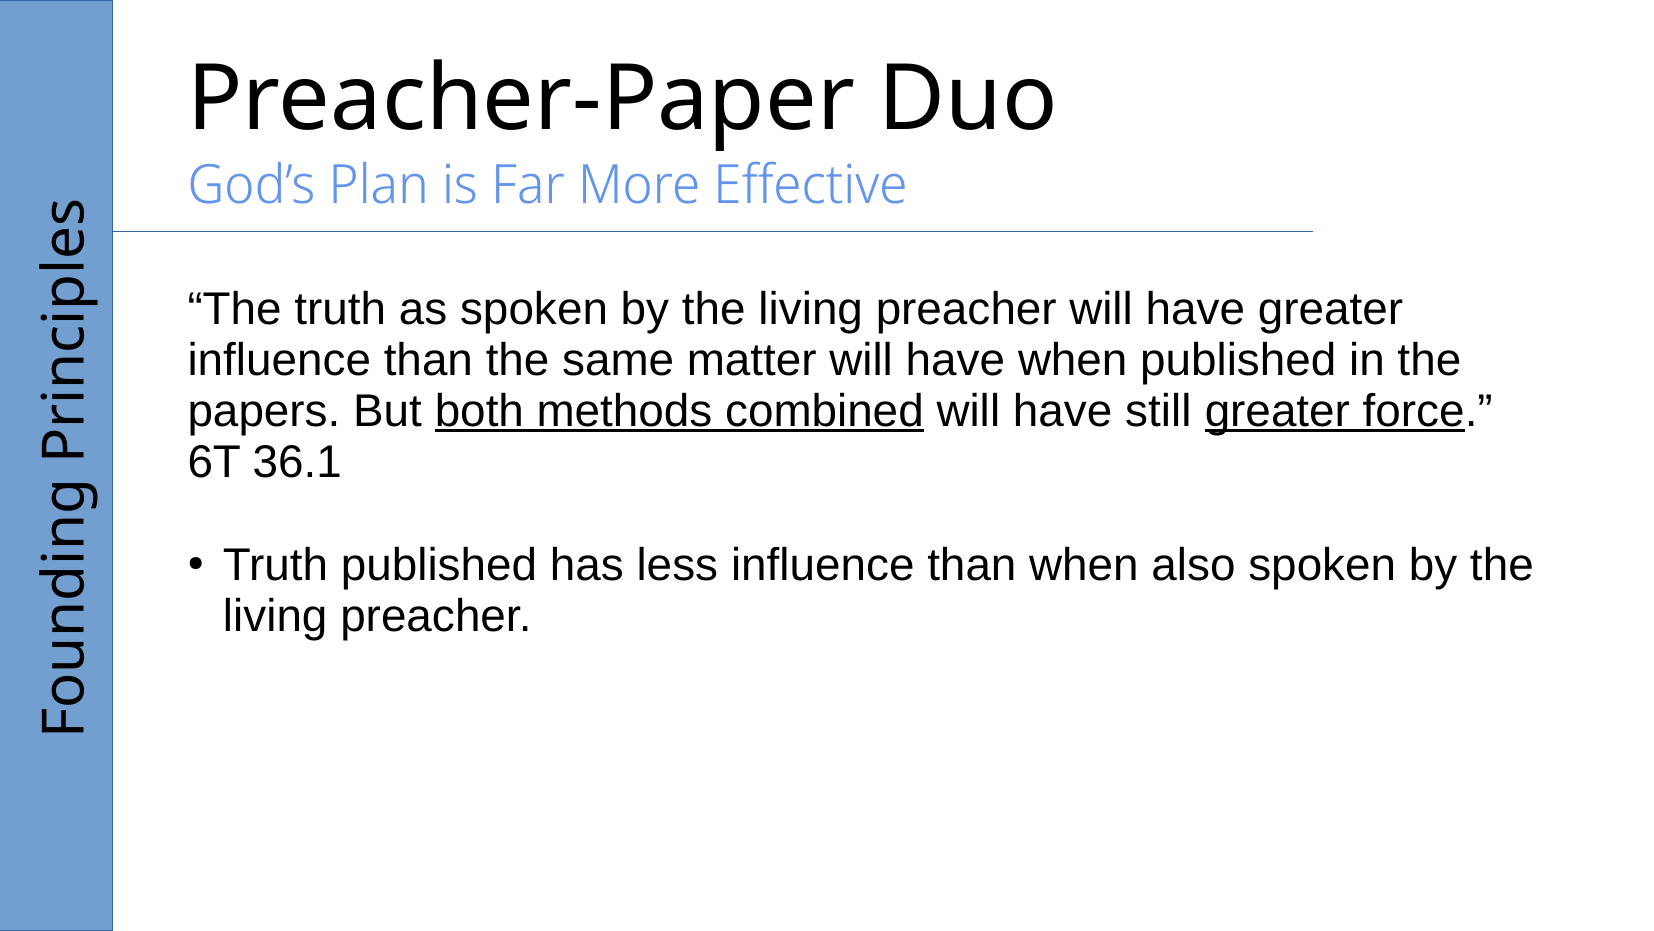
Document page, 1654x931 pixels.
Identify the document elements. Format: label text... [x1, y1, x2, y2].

subtitle “The truth as spoken by the living preacher will have greater influence than the same matter will have when published in the papers. But both methods combined will have still greater force.” 6T 36.1 Truth published has less influence than when also spoken by the living preacher. [187, 282, 1538, 887]
text_box [0, 0, 113, 931]
text_box Founding Principles [13, 37, 105, 901]
title Preacher-Paper Duo [187, 33, 1571, 125]
title God’s Plan is Far More Effective [187, 125, 1571, 239]
